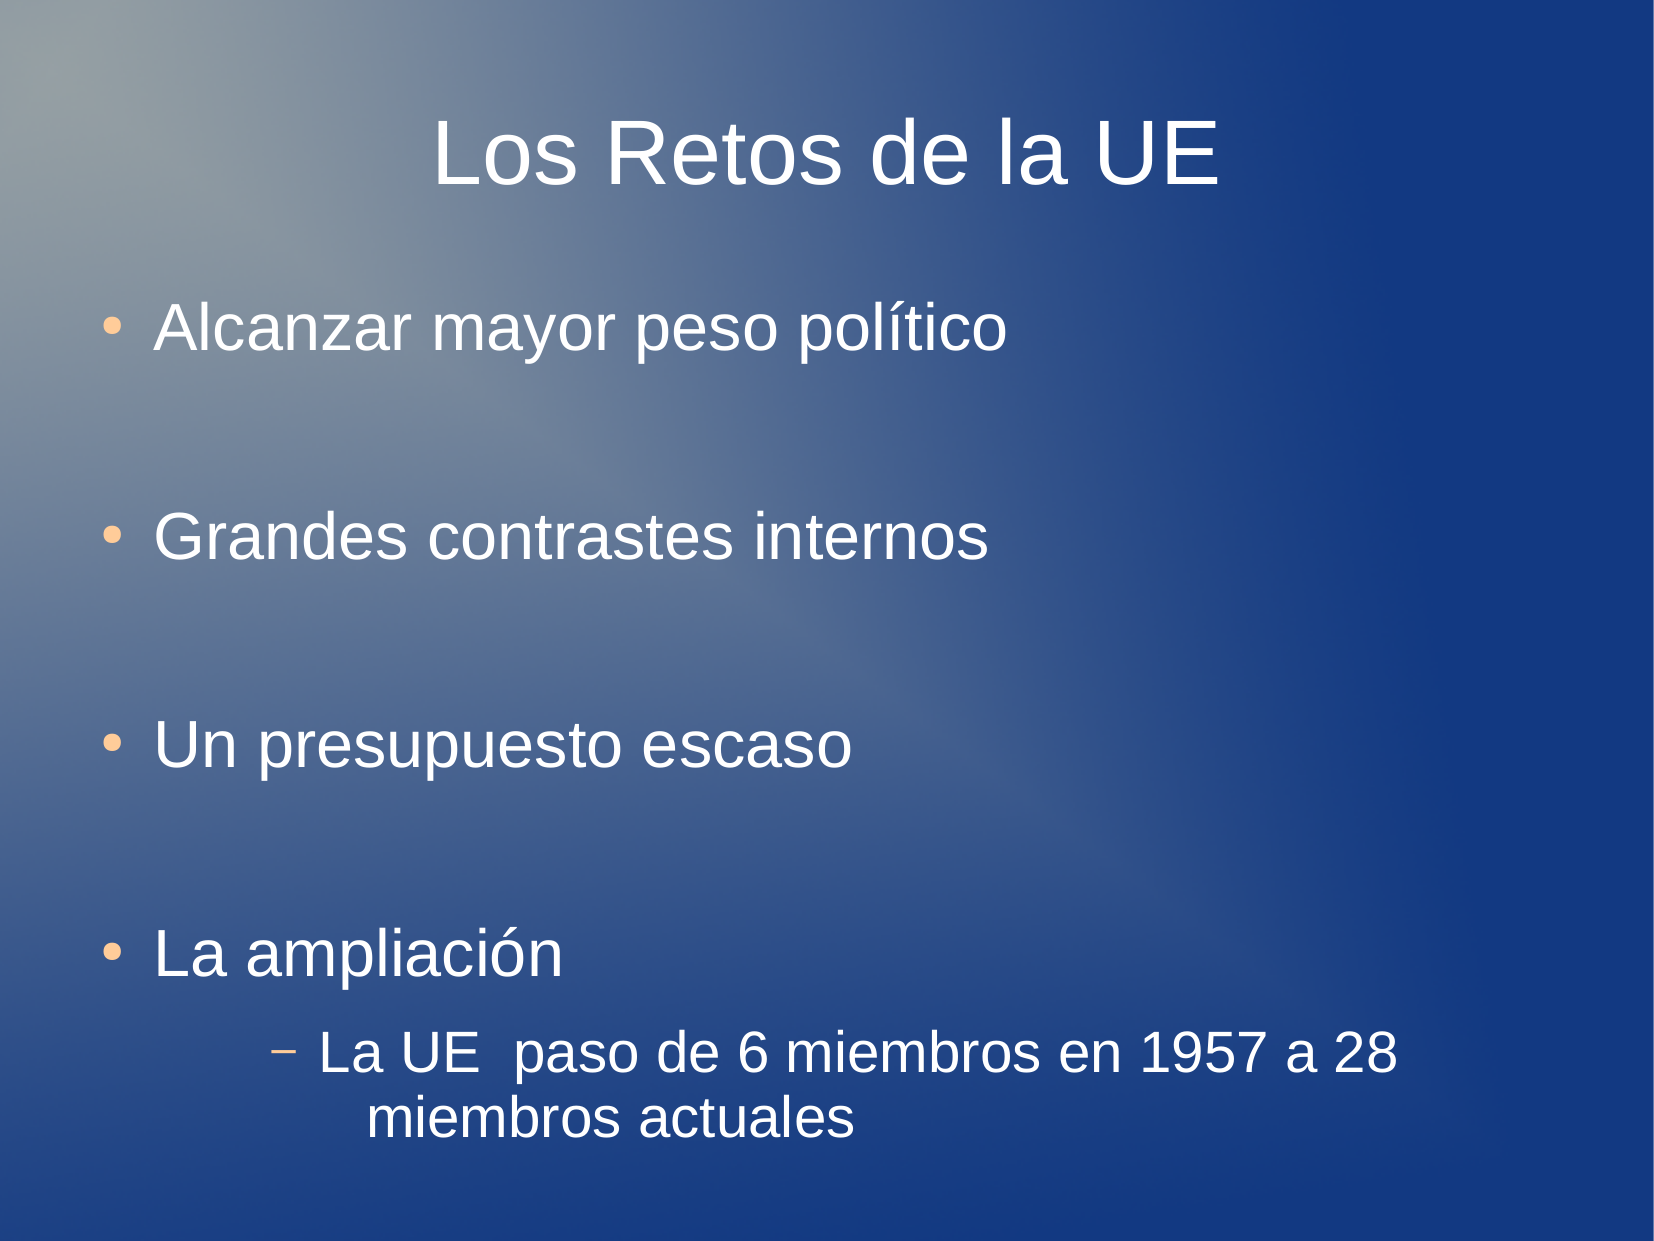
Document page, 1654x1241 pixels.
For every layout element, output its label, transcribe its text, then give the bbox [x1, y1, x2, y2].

picture [0, 0, 1654, 1241]
title Los Retos de la UE [82, 49, 1571, 257]
list Alcanzar mayor peso político Grandes contrastes internos Un presupuesto escaso La ampliación La UE paso de 6 miembros en 1957 a 28 miembros actuales [82, 290, 1571, 1241]
